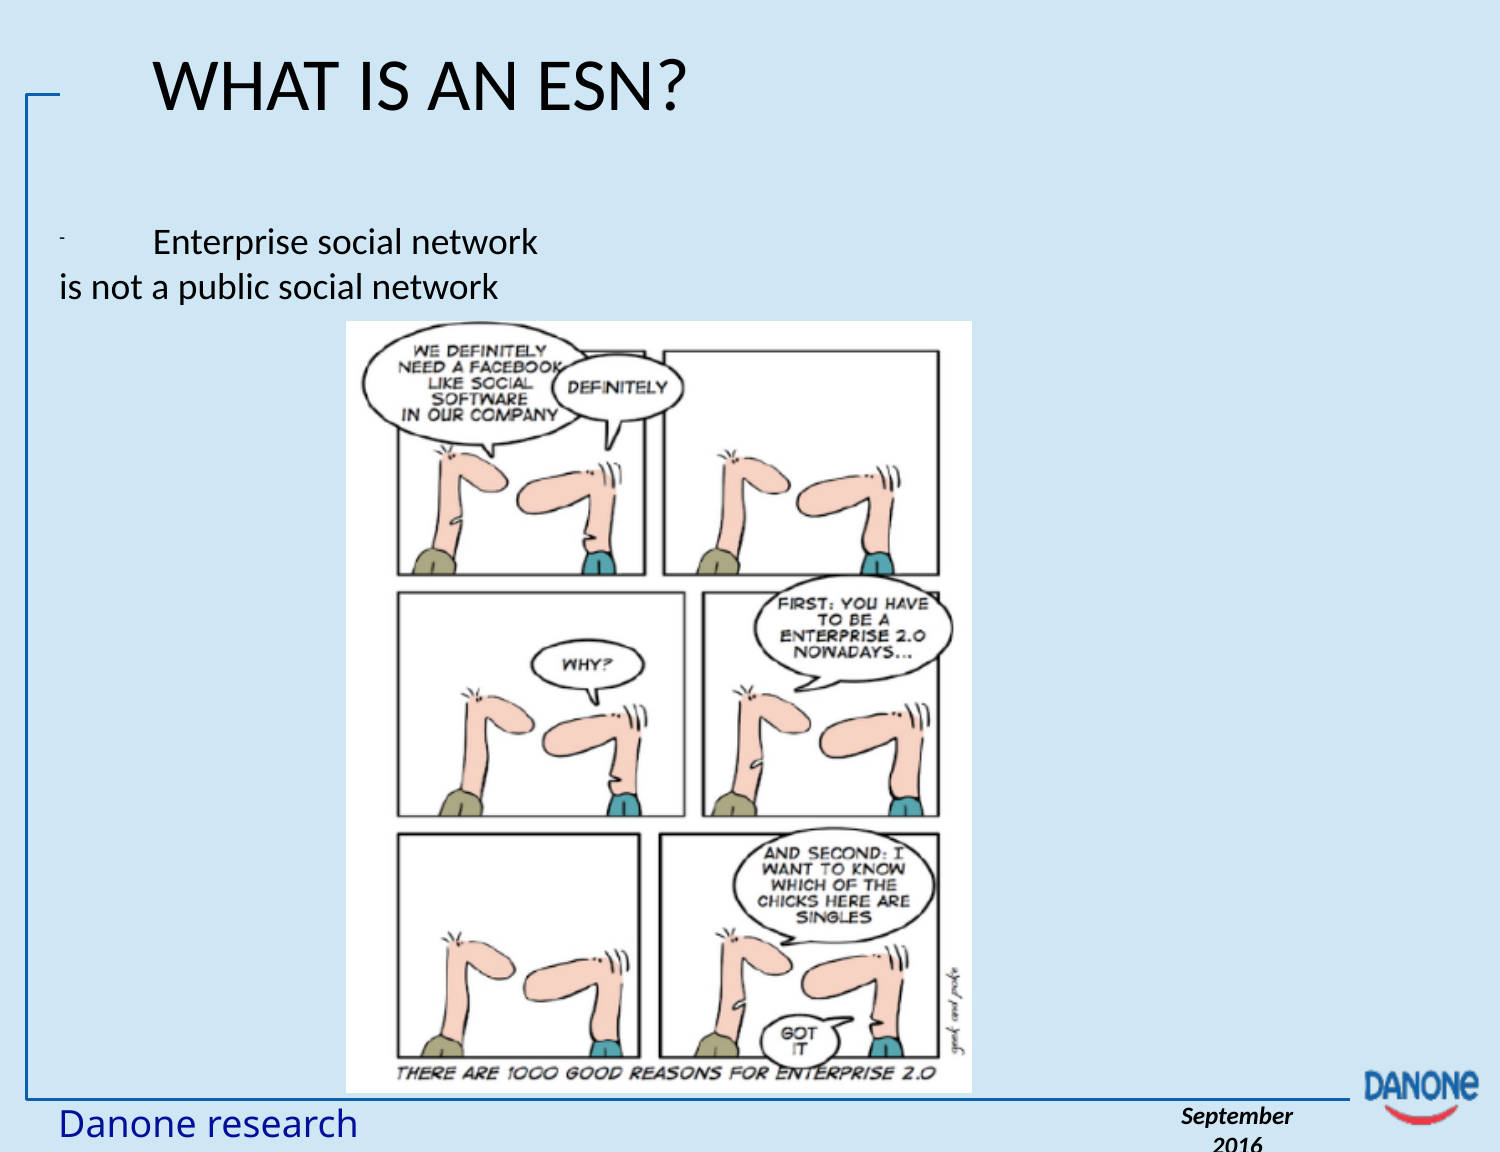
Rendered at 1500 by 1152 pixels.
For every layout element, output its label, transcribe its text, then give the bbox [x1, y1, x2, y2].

text_box WHAT IS AN ESN? [138, 28, 960, 134]
picture [1362, 1067, 1482, 1130]
text_box Danone research [43, 1092, 392, 1152]
text_box September 2016 [1147, 1092, 1327, 1152]
picture [346, 321, 972, 1093]
text_box Enterprise social network is not a public social network [44, 209, 554, 315]
